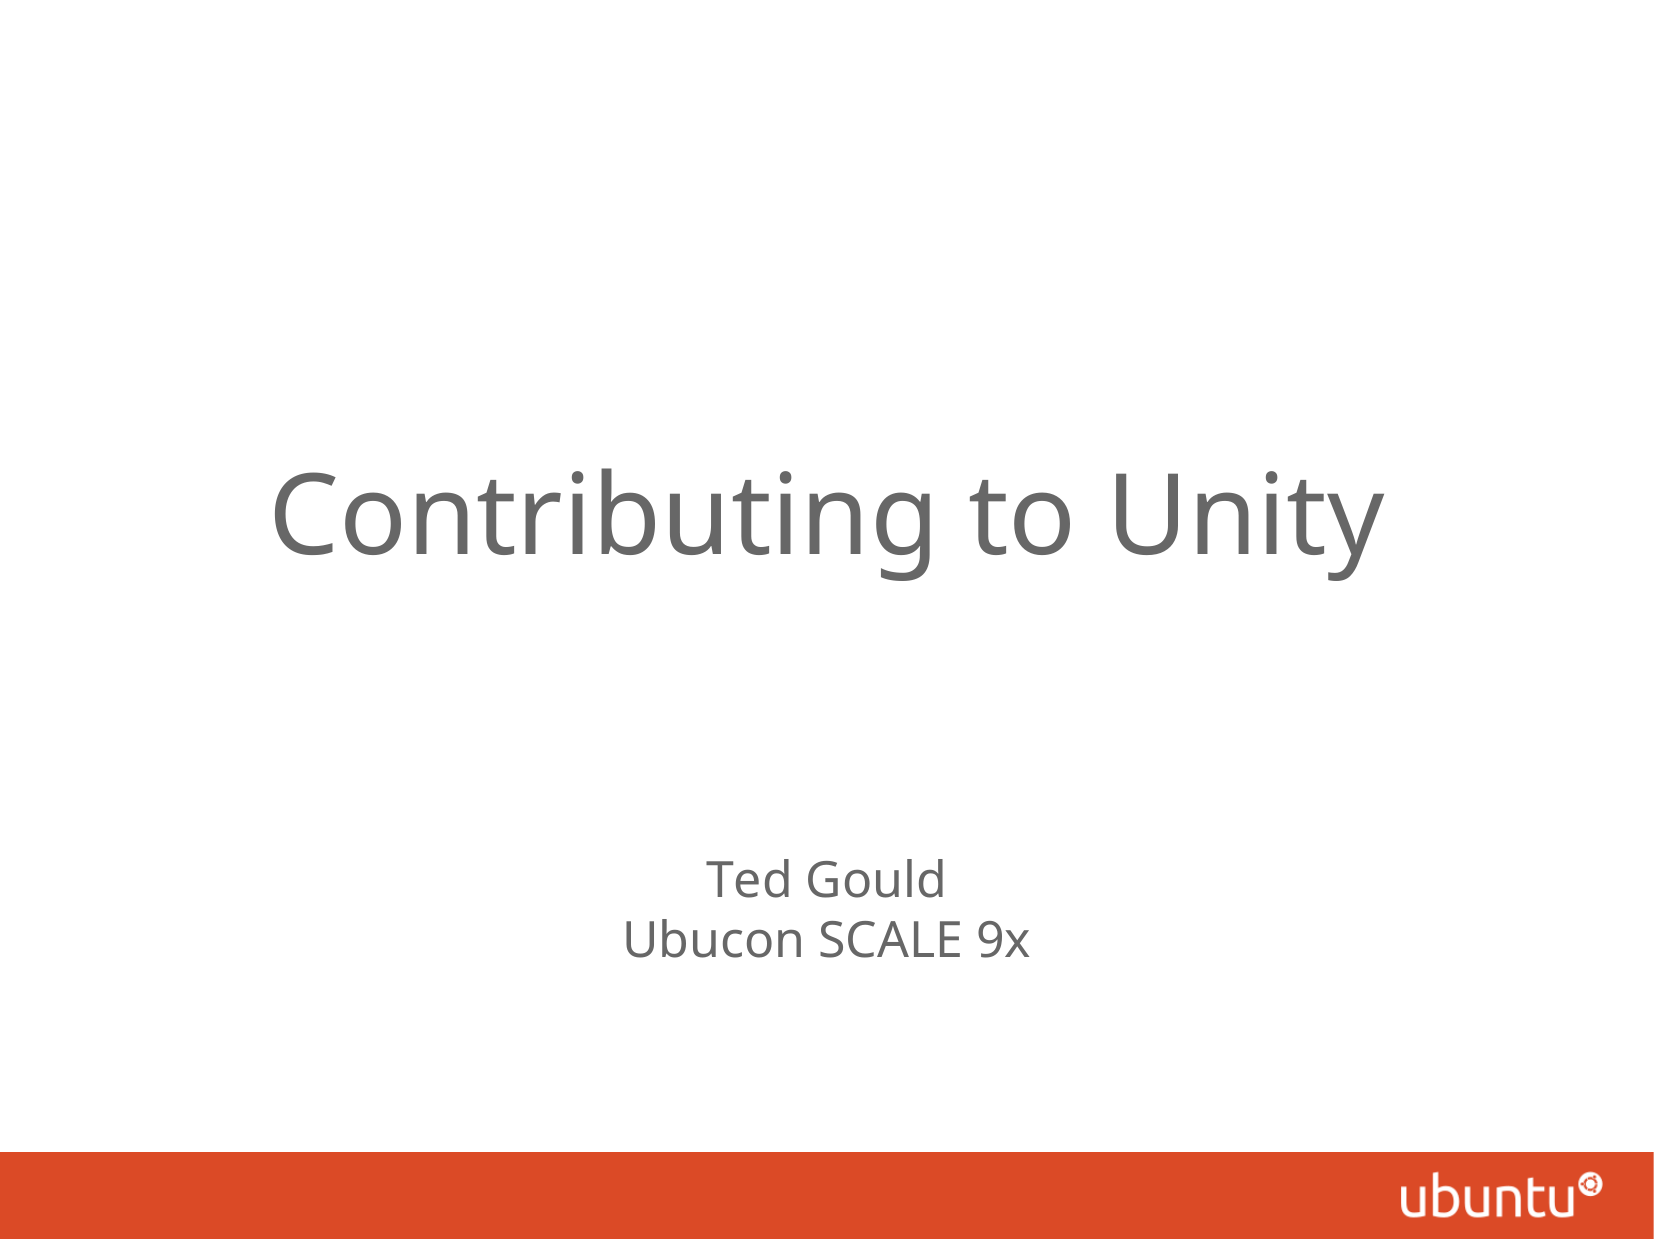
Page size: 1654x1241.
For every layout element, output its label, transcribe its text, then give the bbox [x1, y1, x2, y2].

picture [0, 1152, 1654, 1239]
subtitle Contributing to Unity Ted Gould Ubucon SCALE 9x [0, 14, 1654, 1126]
